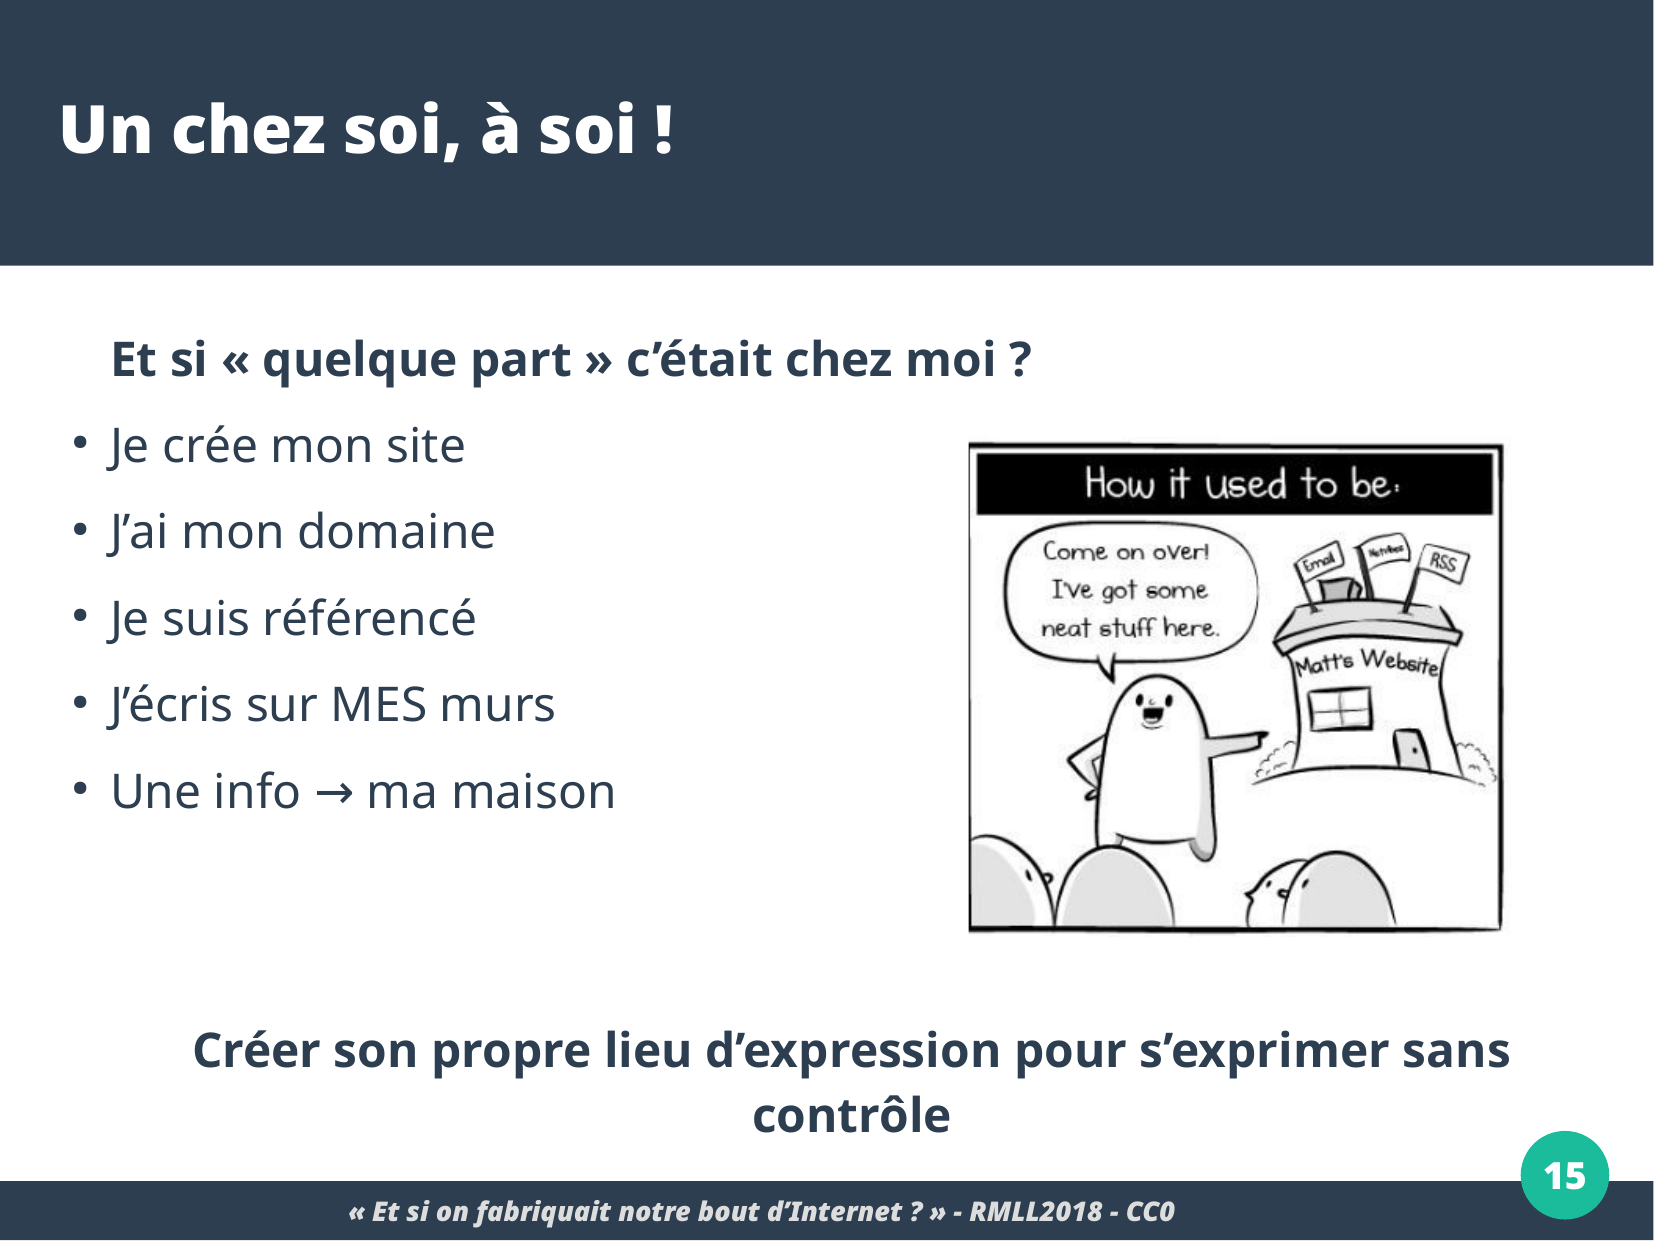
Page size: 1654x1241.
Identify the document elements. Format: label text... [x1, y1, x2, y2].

picture [968, 437, 1512, 937]
title Un chez soi, à soi ! [59, 49, 1595, 207]
list Et si « quelque part » c’était chez moi ? Je crée mon site J’ai mon domaine Je suis référencé J’écris sur MES murs Une info → ma maison Créer son propre lieu d’expression pour s’exprimer sans contrôle [59, 324, 1595, 1152]
